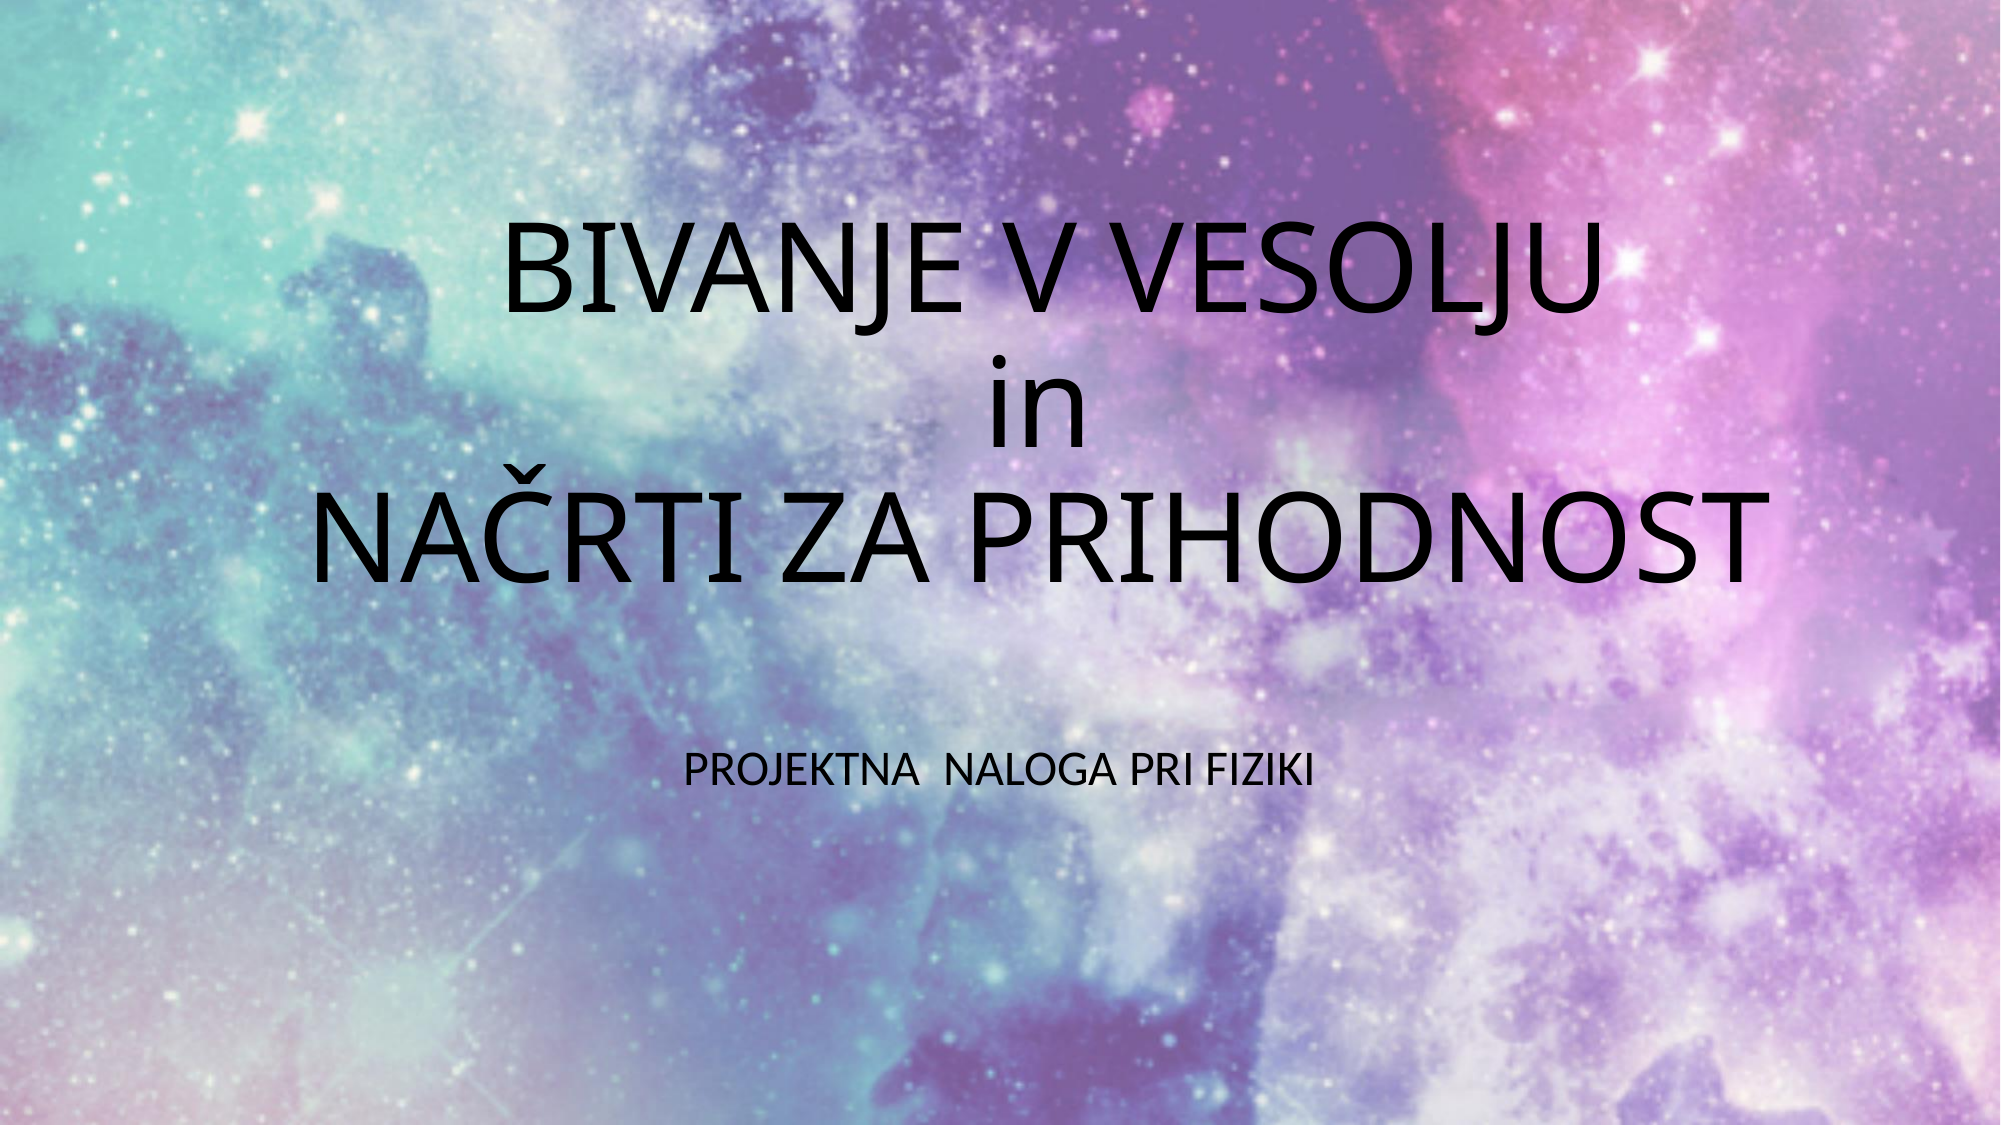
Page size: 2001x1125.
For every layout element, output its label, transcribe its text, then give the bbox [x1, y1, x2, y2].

picture [0, 0, 2001, 1125]
title BIVANJE V VESOLJU in NAČRTI ZA PRIHODNOST [150, 144, 1927, 618]
subtitle PROJEKTNA NALOGA PRI FIZIKI [249, 735, 1750, 1007]
